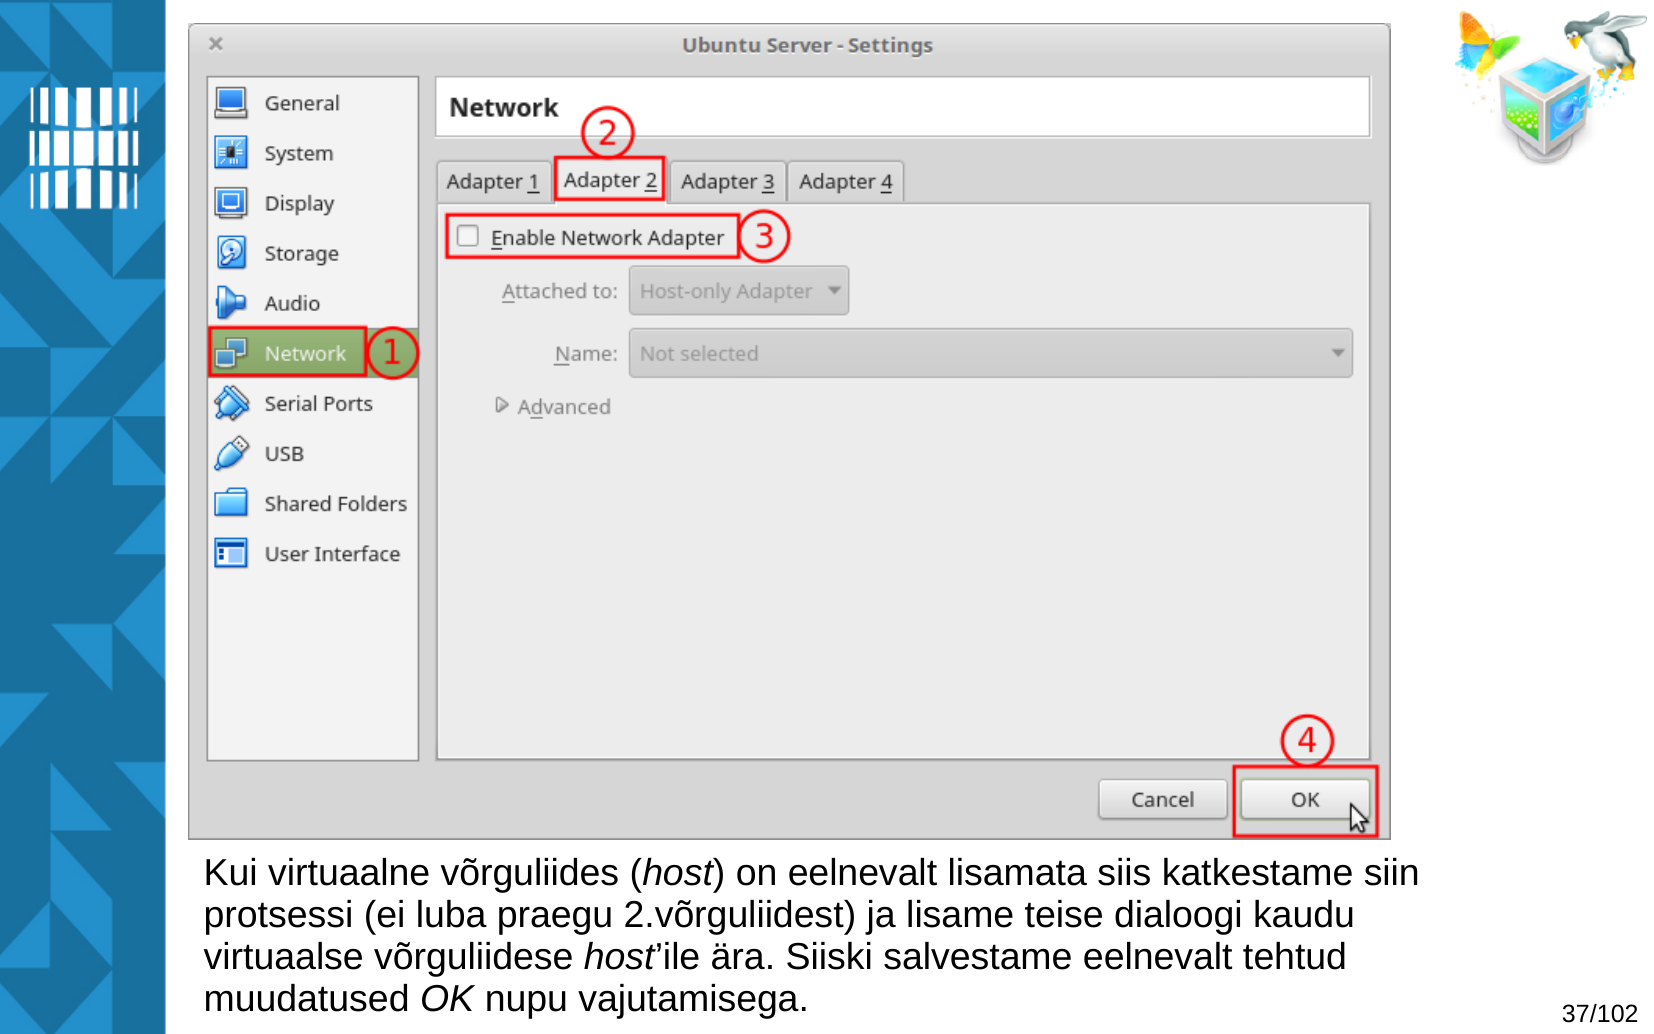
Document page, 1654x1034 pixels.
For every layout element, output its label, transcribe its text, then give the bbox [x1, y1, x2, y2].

picture [1452, 7, 1653, 166]
picture [188, 23, 1391, 840]
text_box Kui virtuaalne võrguliides (host) on eelnevalt lisamata siis katkestame siin protsessi (ei luba praegu 2.võrguliidest) ja lisame teise dialoogi kaudu virtuaalse võrguliidese host’ile ära. Siiski salvestame eelnevalt tehtud muudatused OK nupu vajutamisega. [188, 844, 1441, 1028]
